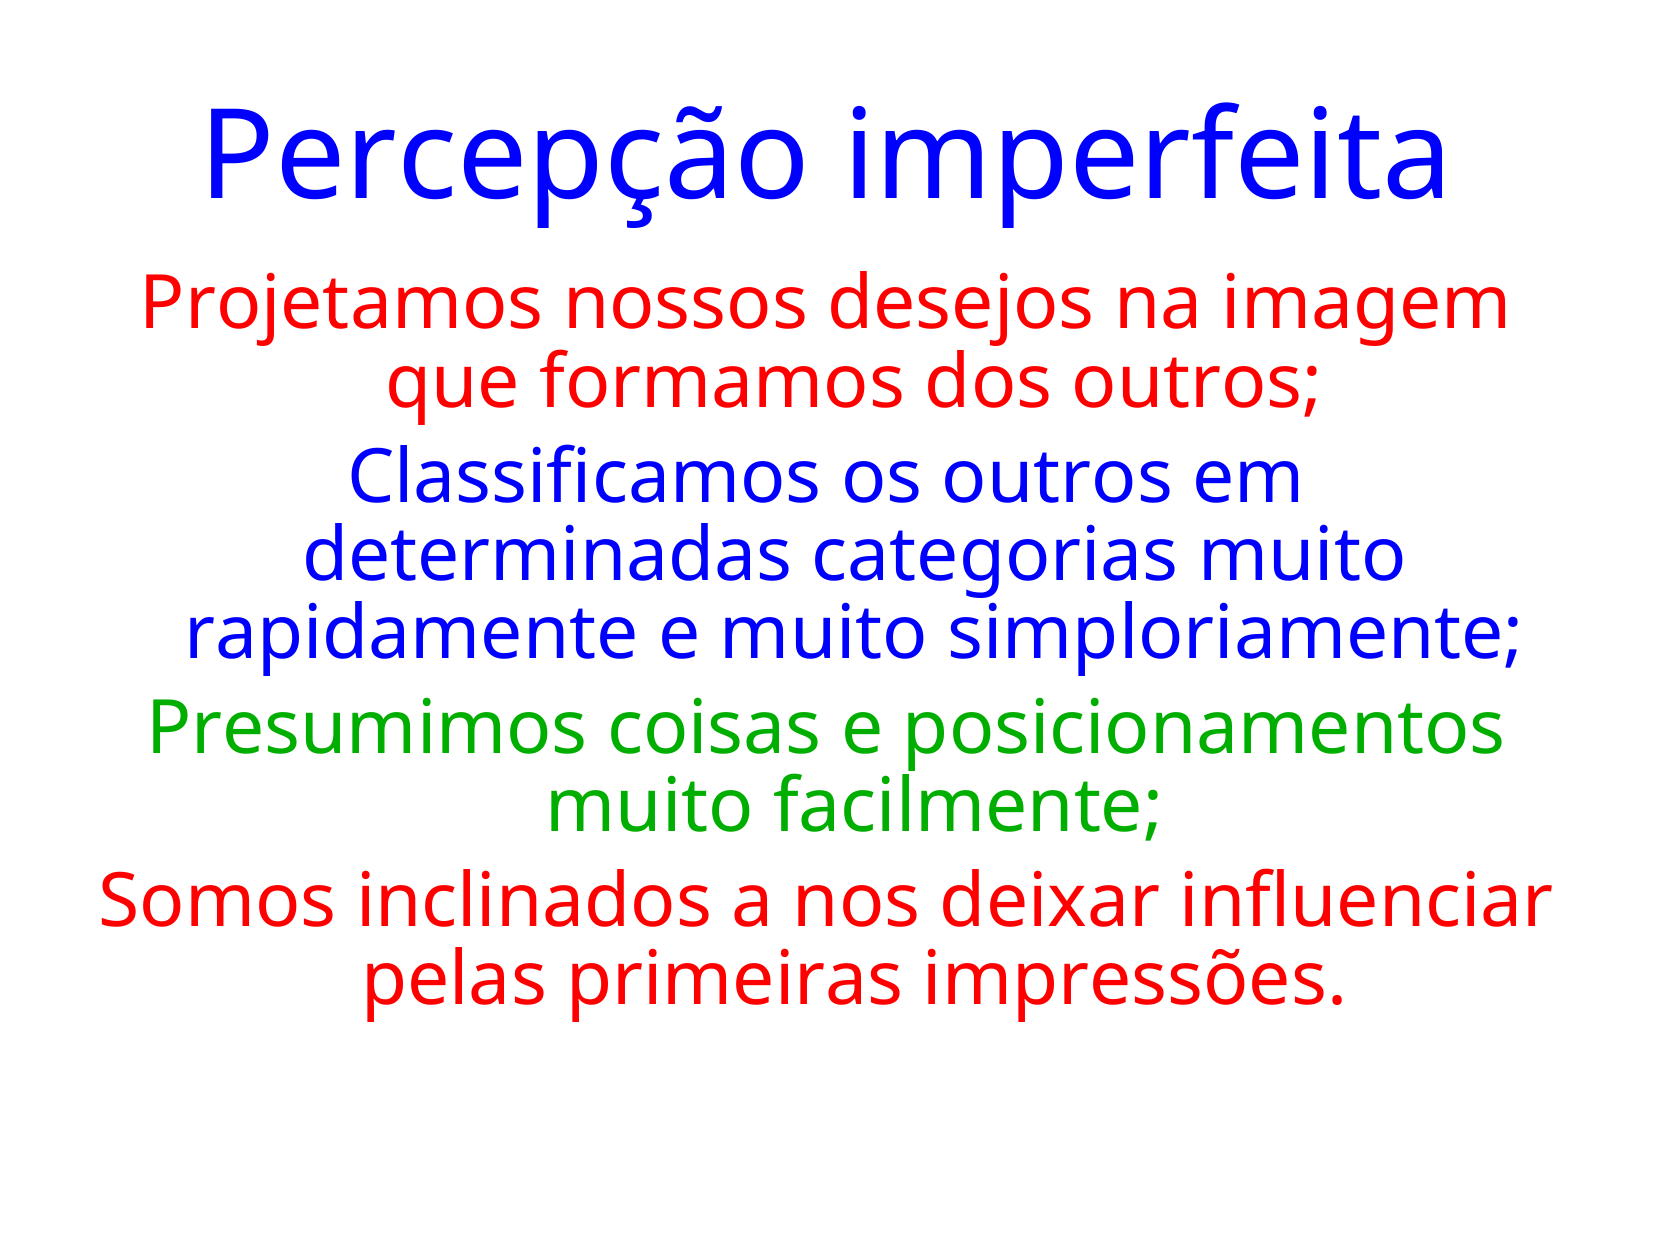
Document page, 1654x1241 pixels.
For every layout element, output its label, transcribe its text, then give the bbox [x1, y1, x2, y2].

list Projetamos nossos desejos na imagem que formamos dos outros; Classificamos os outros em determinadas categorias muito rapidamente e muito simploriamente; Presumimos coisas e posicionamentos muito facilmente; Somos inclinados a nos deixar influenciar pelas primeiras impressões. [82, 248, 1571, 1203]
title Percepção imperfeita [82, 41, 1571, 248]
